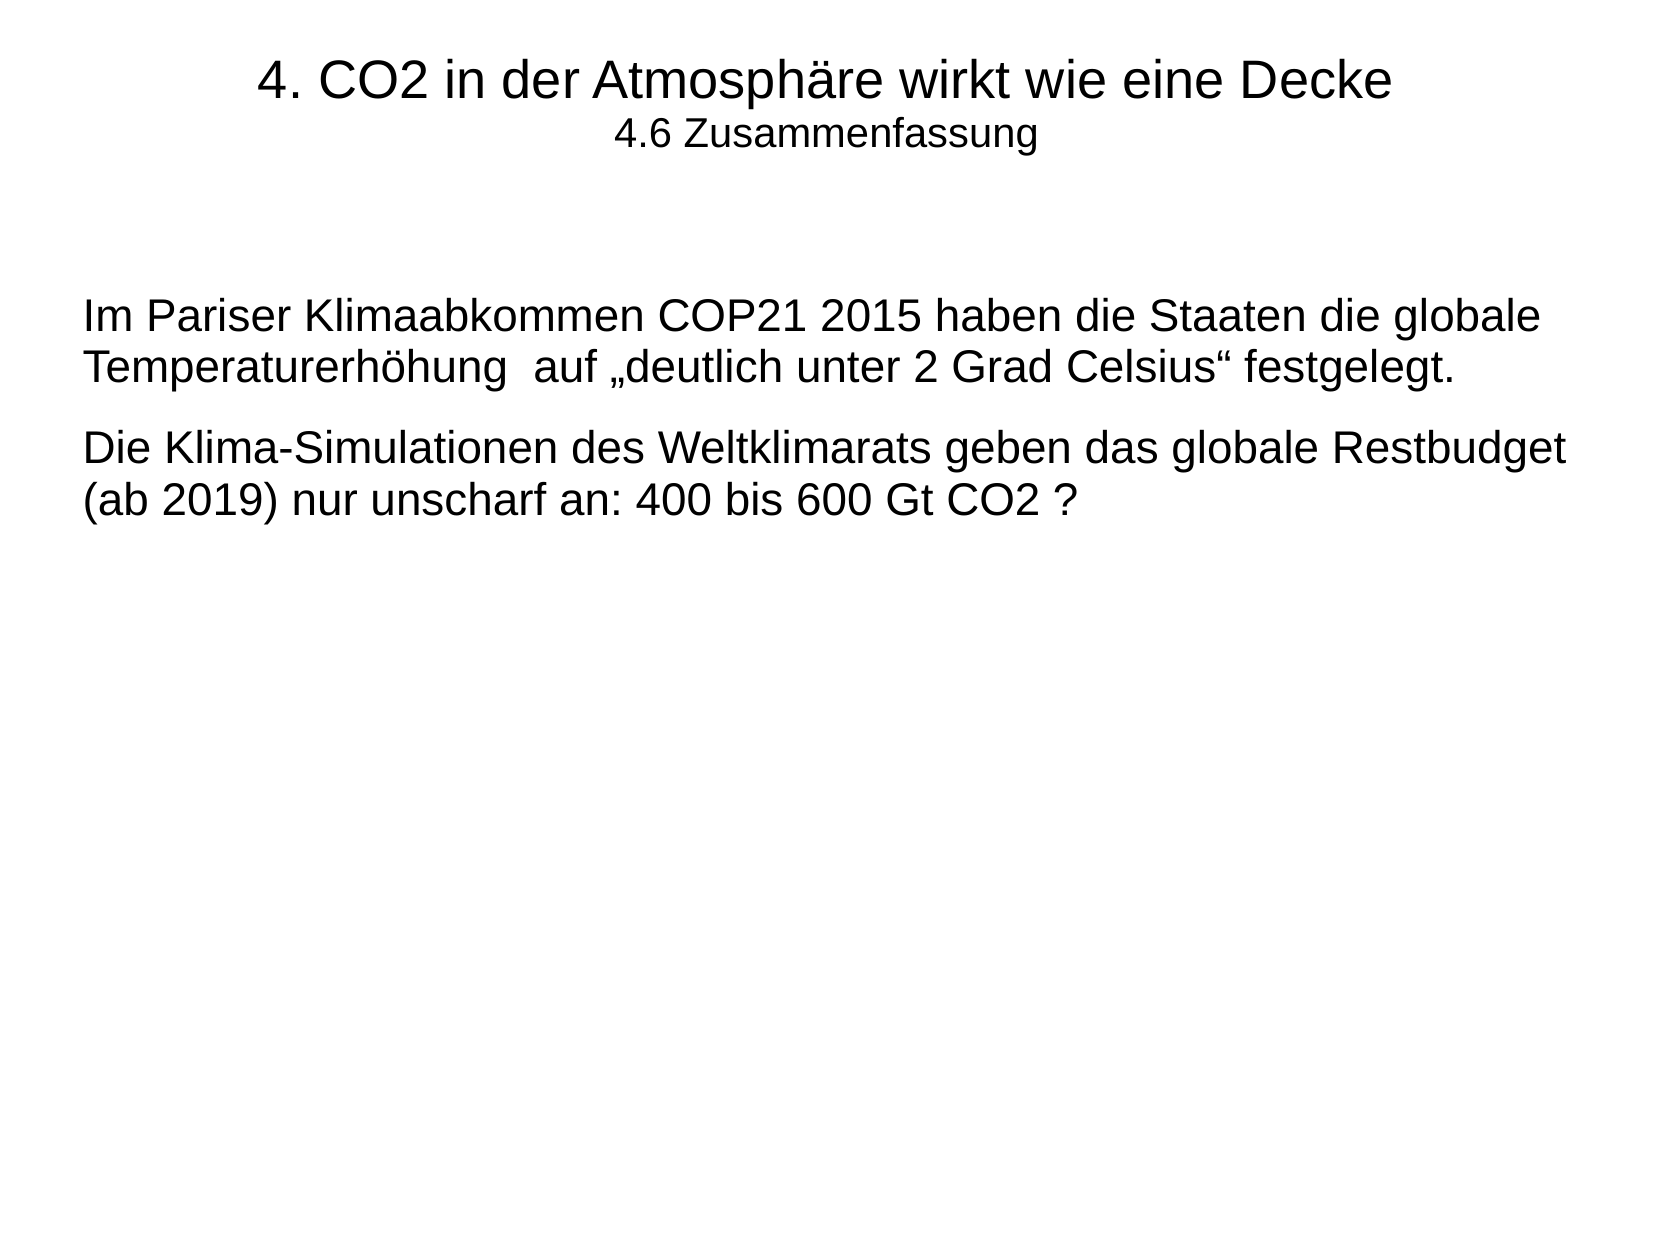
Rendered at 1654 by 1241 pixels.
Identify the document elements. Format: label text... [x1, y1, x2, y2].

list Im Pariser Klimaabkommen COP21 2015 haben die Staaten die globale Temperaturerhöhung auf „deutlich unter 2 Grad Celsius“ festgelegt. Die Klima-Simulationen des Weltklimarats geben das globale Restbudget (ab 2019) nur unscharf an: 400 bis 600 Gt CO2 ? [82, 290, 1571, 1109]
title 4. CO2 in der Atmosphäre wirkt wie eine Decke 4.6 Zusammenfassung [82, 49, 1571, 257]
